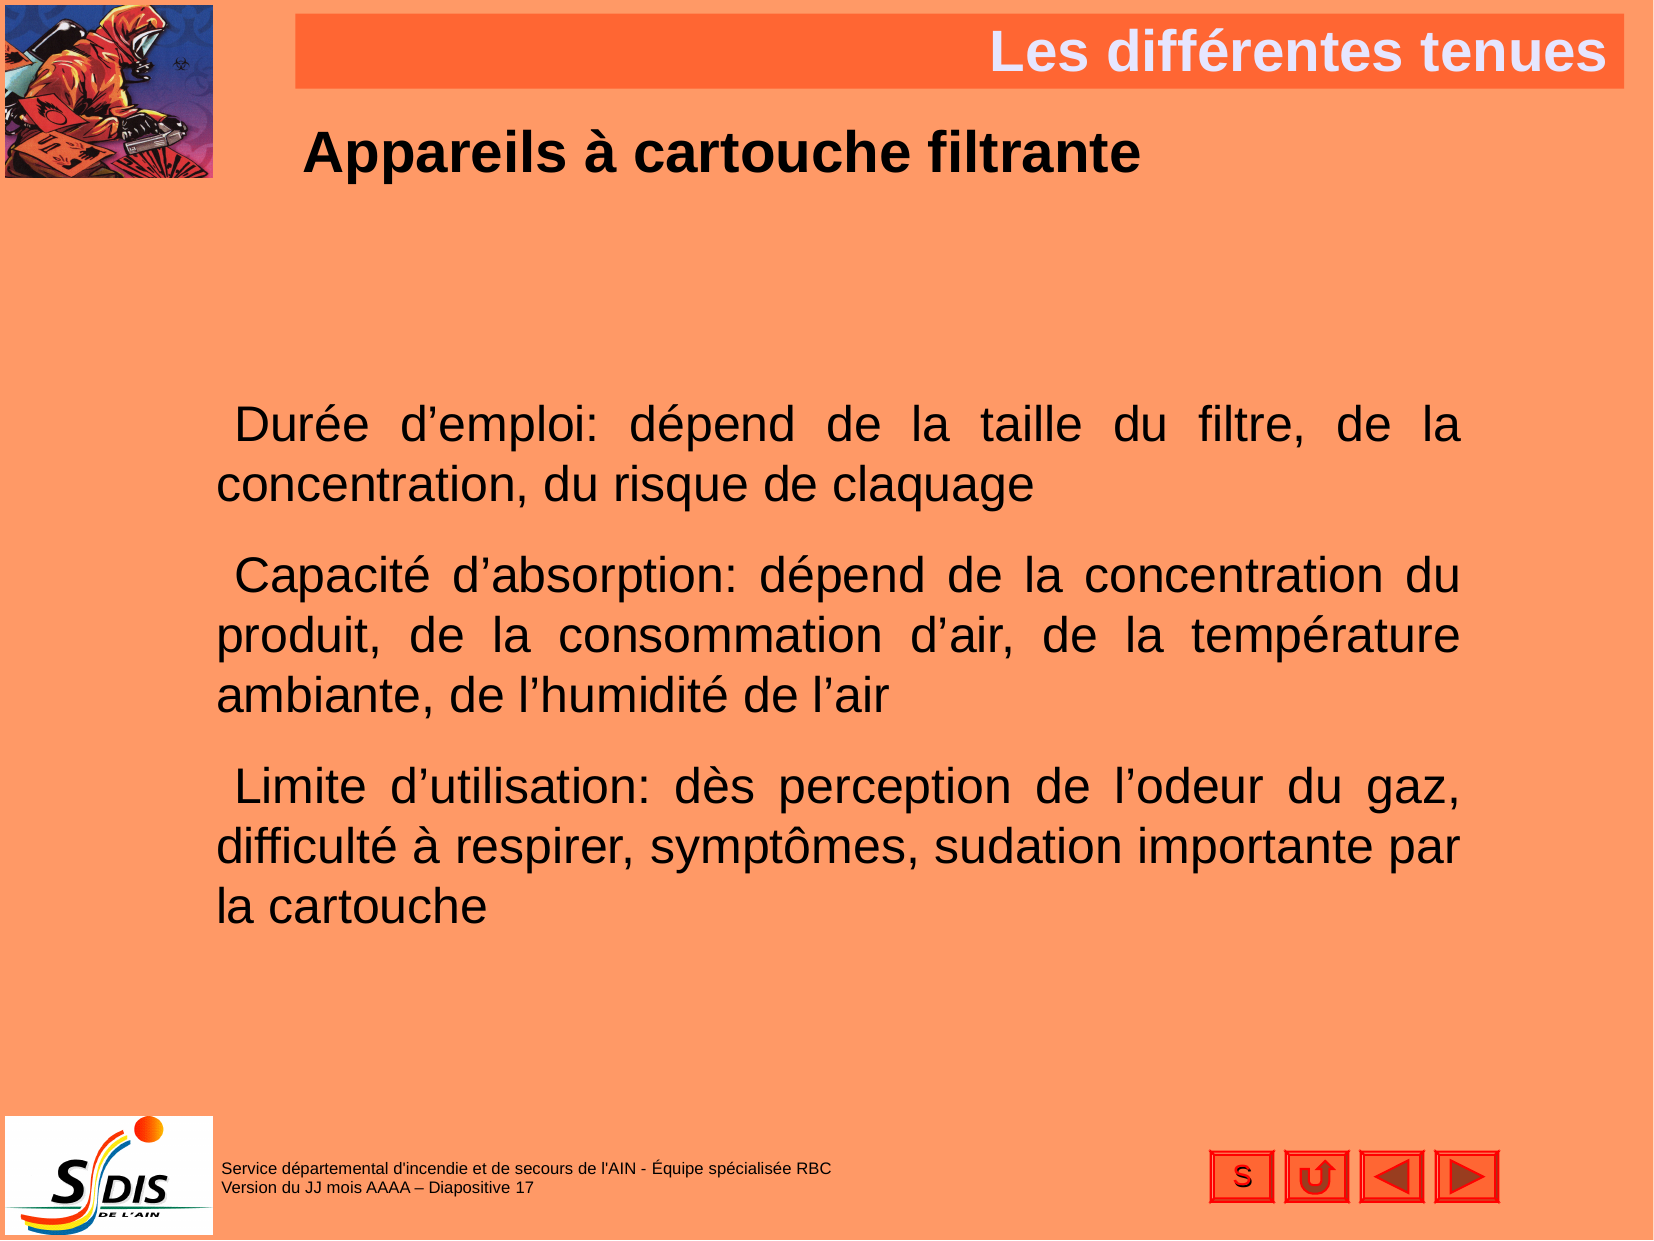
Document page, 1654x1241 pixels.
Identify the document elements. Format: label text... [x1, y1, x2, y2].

text_box Durée d’emploi: dépend de la taille du filtre, de la concentration, du risque de claquage Capacité d’absorption: dépend de la concentration du produit, de la consommation d’air, de la température ambiante, de l’humidité de l’air Limite d’utilisation: dès perception de l’odeur du gaz, difficulté à respirer, symptômes, sudation importante par la cartouche [201, 383, 1477, 942]
picture [5, 5, 213, 178]
text_box Appareils à cartouche filtrante [287, 112, 1158, 193]
picture [5, 1116, 213, 1235]
text_box Les différentes tenues [295, 13, 1625, 89]
